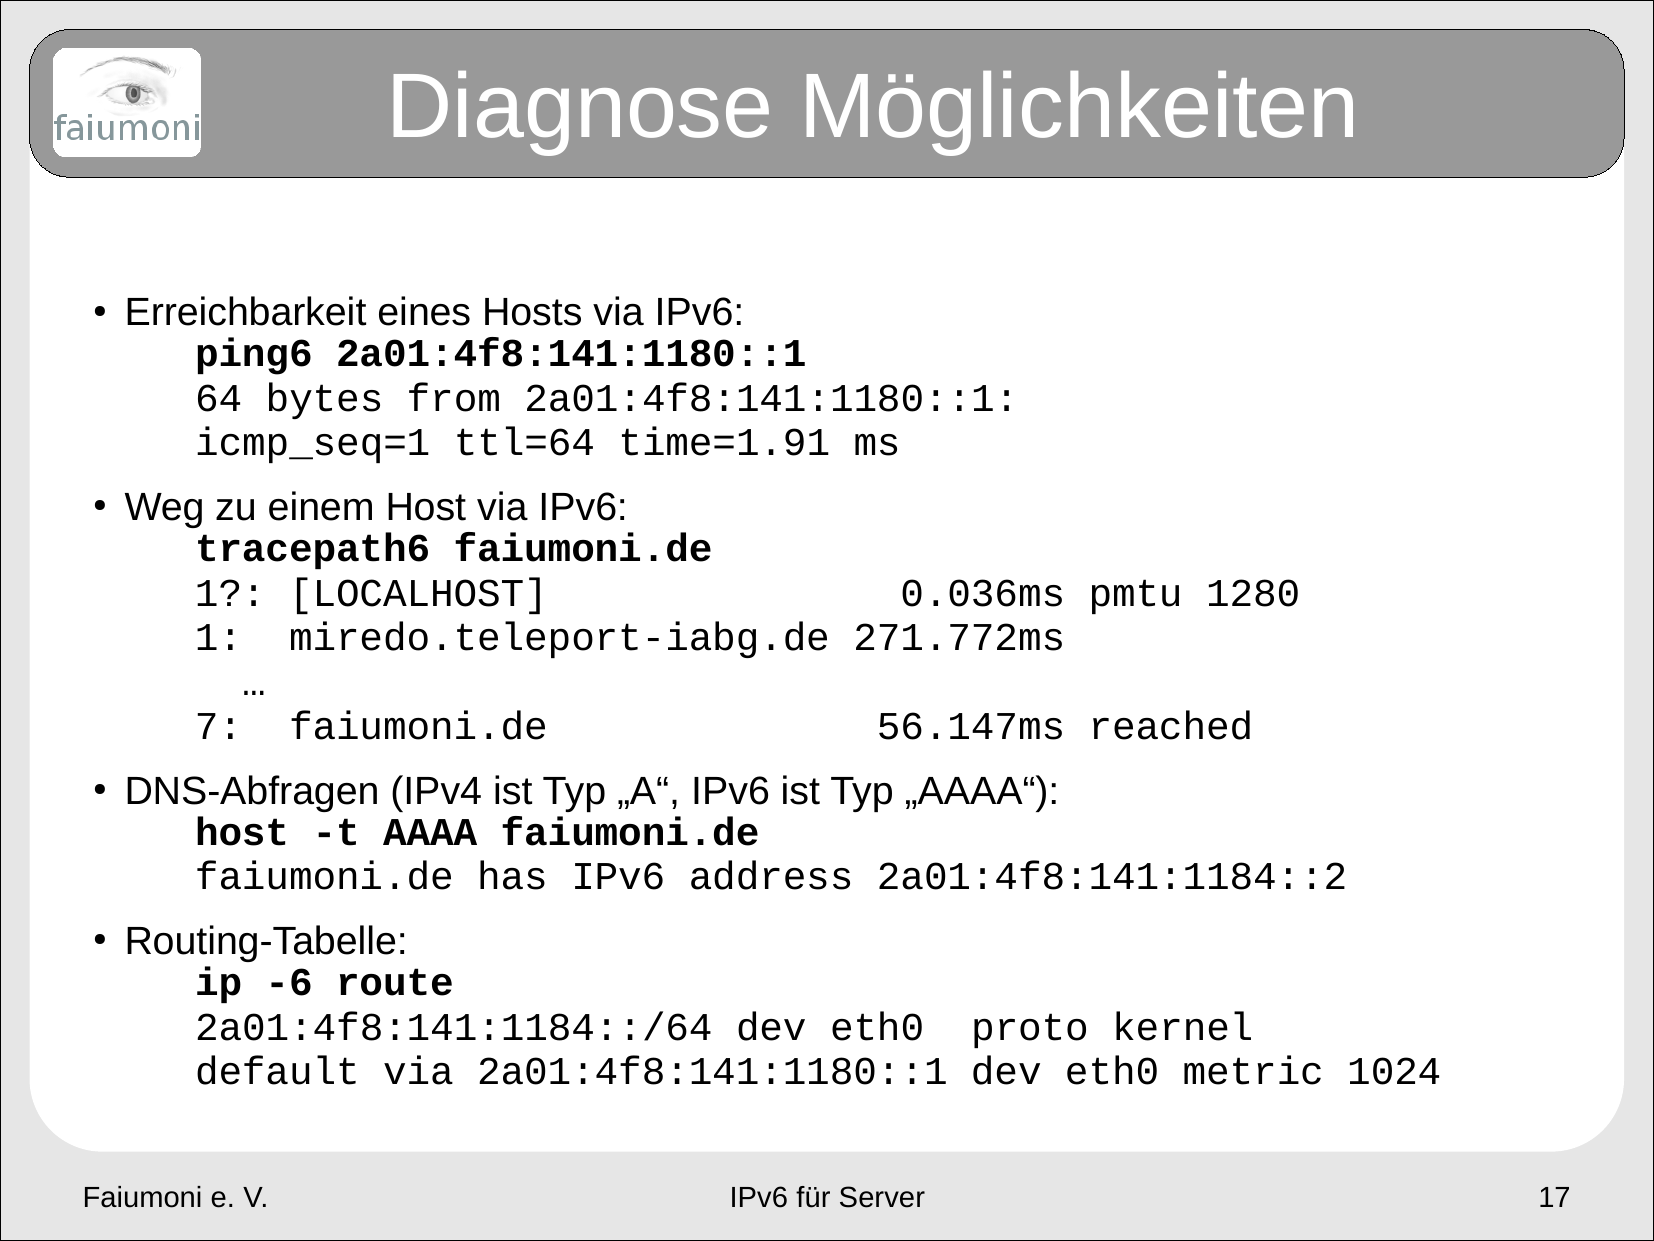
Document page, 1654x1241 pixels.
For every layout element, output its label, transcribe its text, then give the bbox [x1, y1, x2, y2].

picture [53, 48, 129, 157]
list Erreichbarkeit eines Hosts via IPv6: ping6 2a01:4f8:141:1180::1 64 bytes from 2a01:4f8:141:1180::1: icmp_seq=1 ttl=64 time=1.91 ms Weg zu einem Host via IPv6: tracepath6 faiumoni.de 1?: [LOCALHOST] 0.036ms pmtu 1280 1: miredo.teleport-iabg.de 271.772ms … 7: faiumoni.de 56.147ms reached DNS-Abfragen (IPv4 ist Typ „A“, IPv6 ist Typ „AAAA“): host -t AAAA faiumoni.de faiumoni.de has IPv6 address 2a01:4f8:141:1184::2 Routing-Tabelle: ip -6 route 2a01:4f8:141:1184::/64 dev eth0 proto kernel default via 2a01:4f8:141:1180::1 dev eth0 metric 1024 [82, 290, 1571, 1109]
title Diagnose Möglichkeiten [129, 2, 1619, 210]
